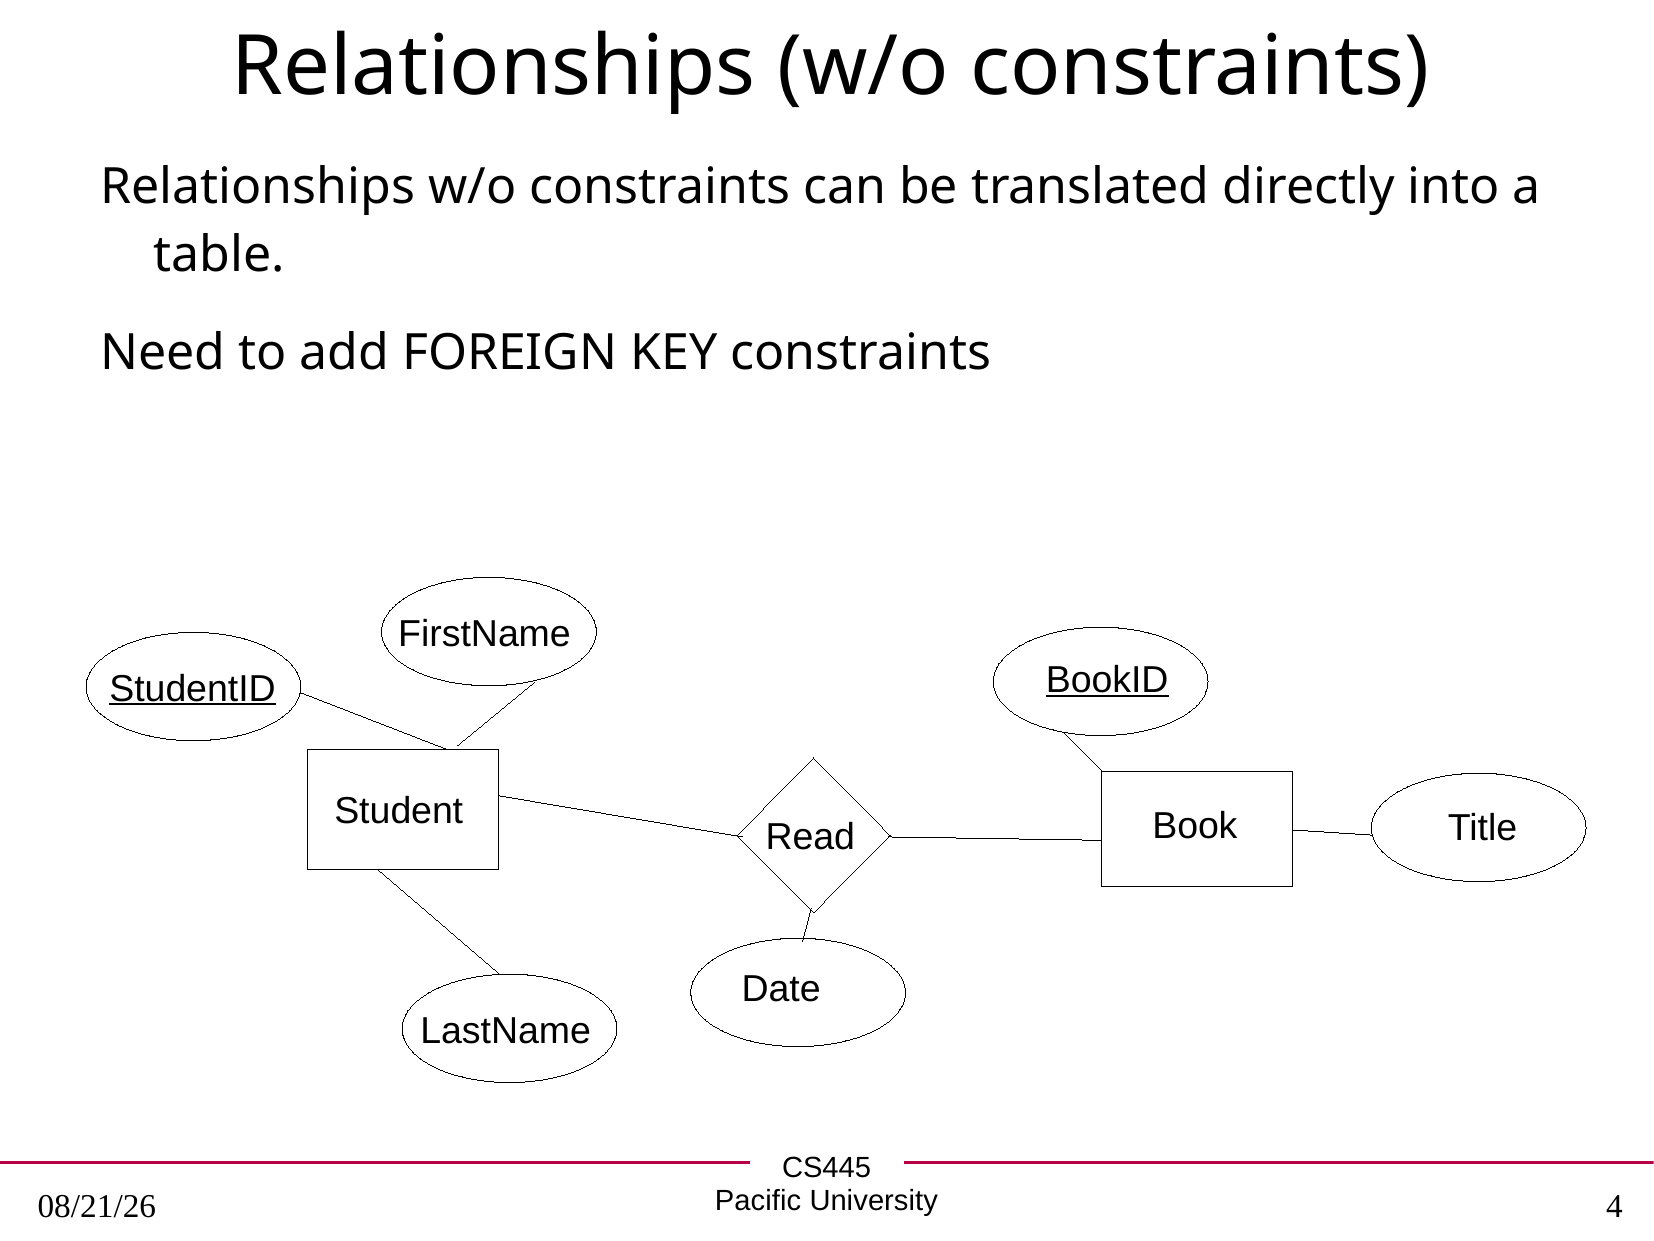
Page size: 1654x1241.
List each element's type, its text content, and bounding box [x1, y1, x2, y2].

text_box StudentID [94, 659, 293, 717]
text_box BookID [1030, 651, 1185, 709]
title Relationships (w/o constraints) [86, 11, 1576, 113]
text_box LastName [405, 1001, 608, 1059]
text_box Read [750, 807, 871, 865]
text_box Book [1137, 797, 1254, 855]
text_box Title [1433, 799, 1534, 856]
text_box Date [726, 960, 837, 1018]
text_box FirstName [383, 604, 588, 662]
list Relationships w/o constraints can be translated directly into a table. Need to add FOREIGN KEY constraints [82, 150, 1571, 1111]
text_box Student [319, 781, 480, 839]
